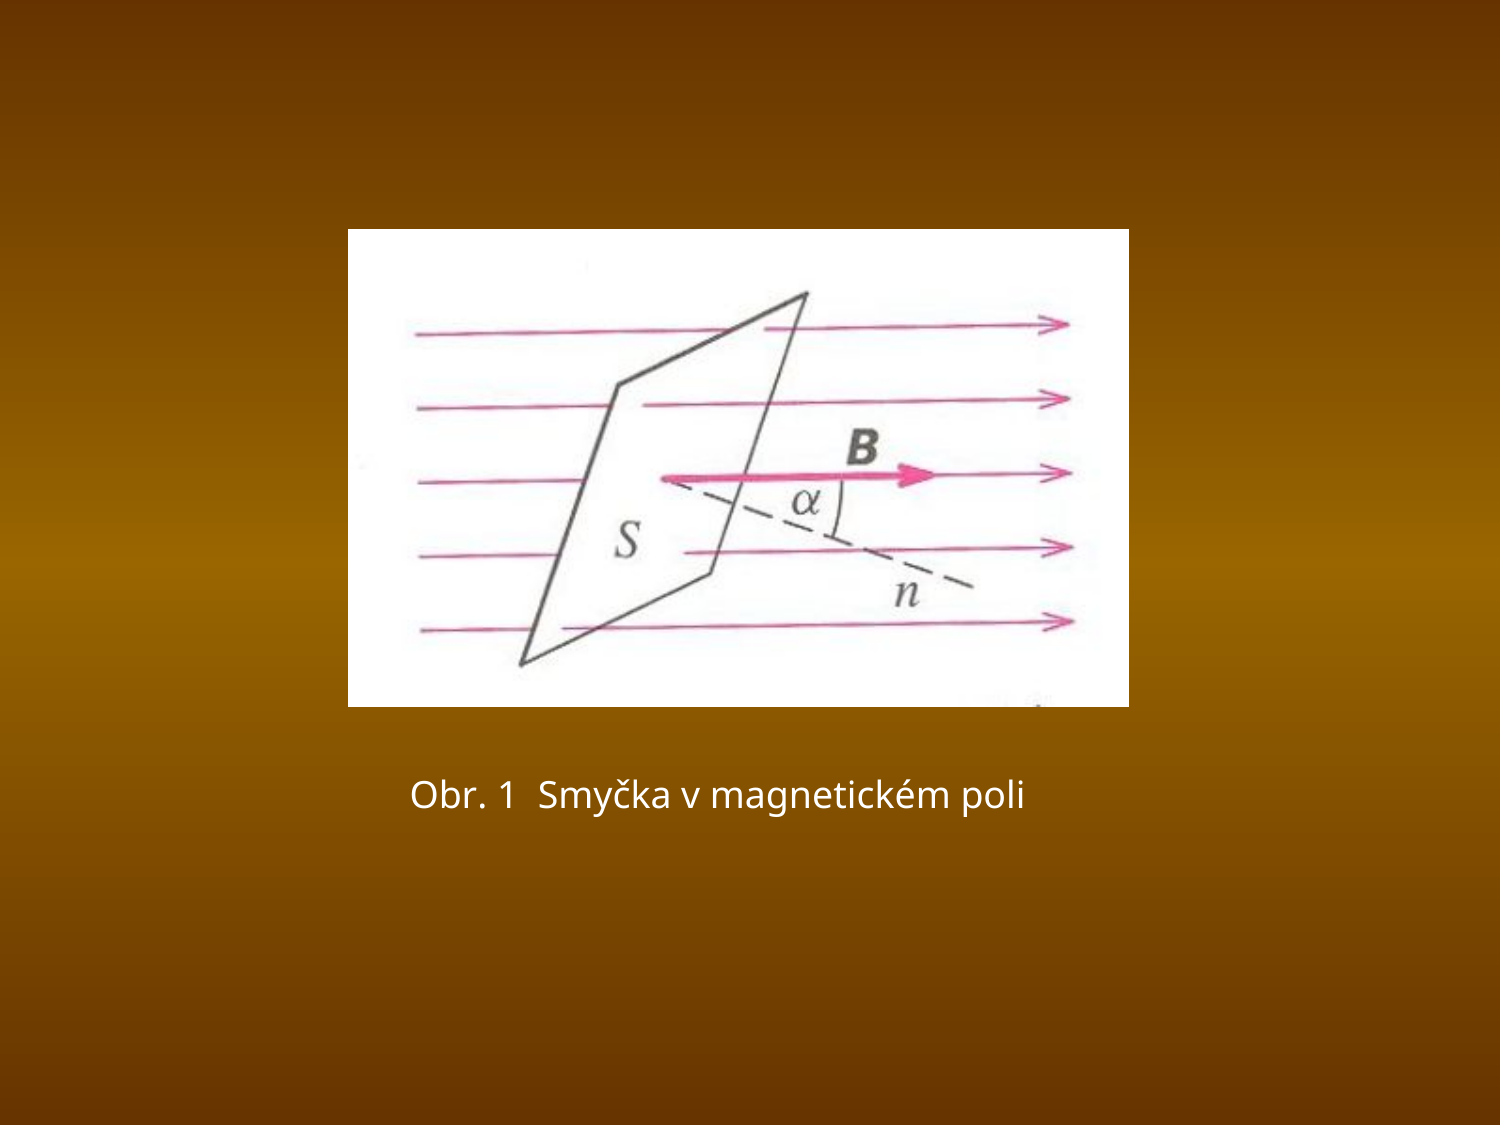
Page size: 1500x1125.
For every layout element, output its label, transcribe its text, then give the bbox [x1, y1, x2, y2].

text_box Obr. 1 Smyčka v magnetickém poli [394, 763, 1051, 824]
picture [348, 229, 1129, 707]
